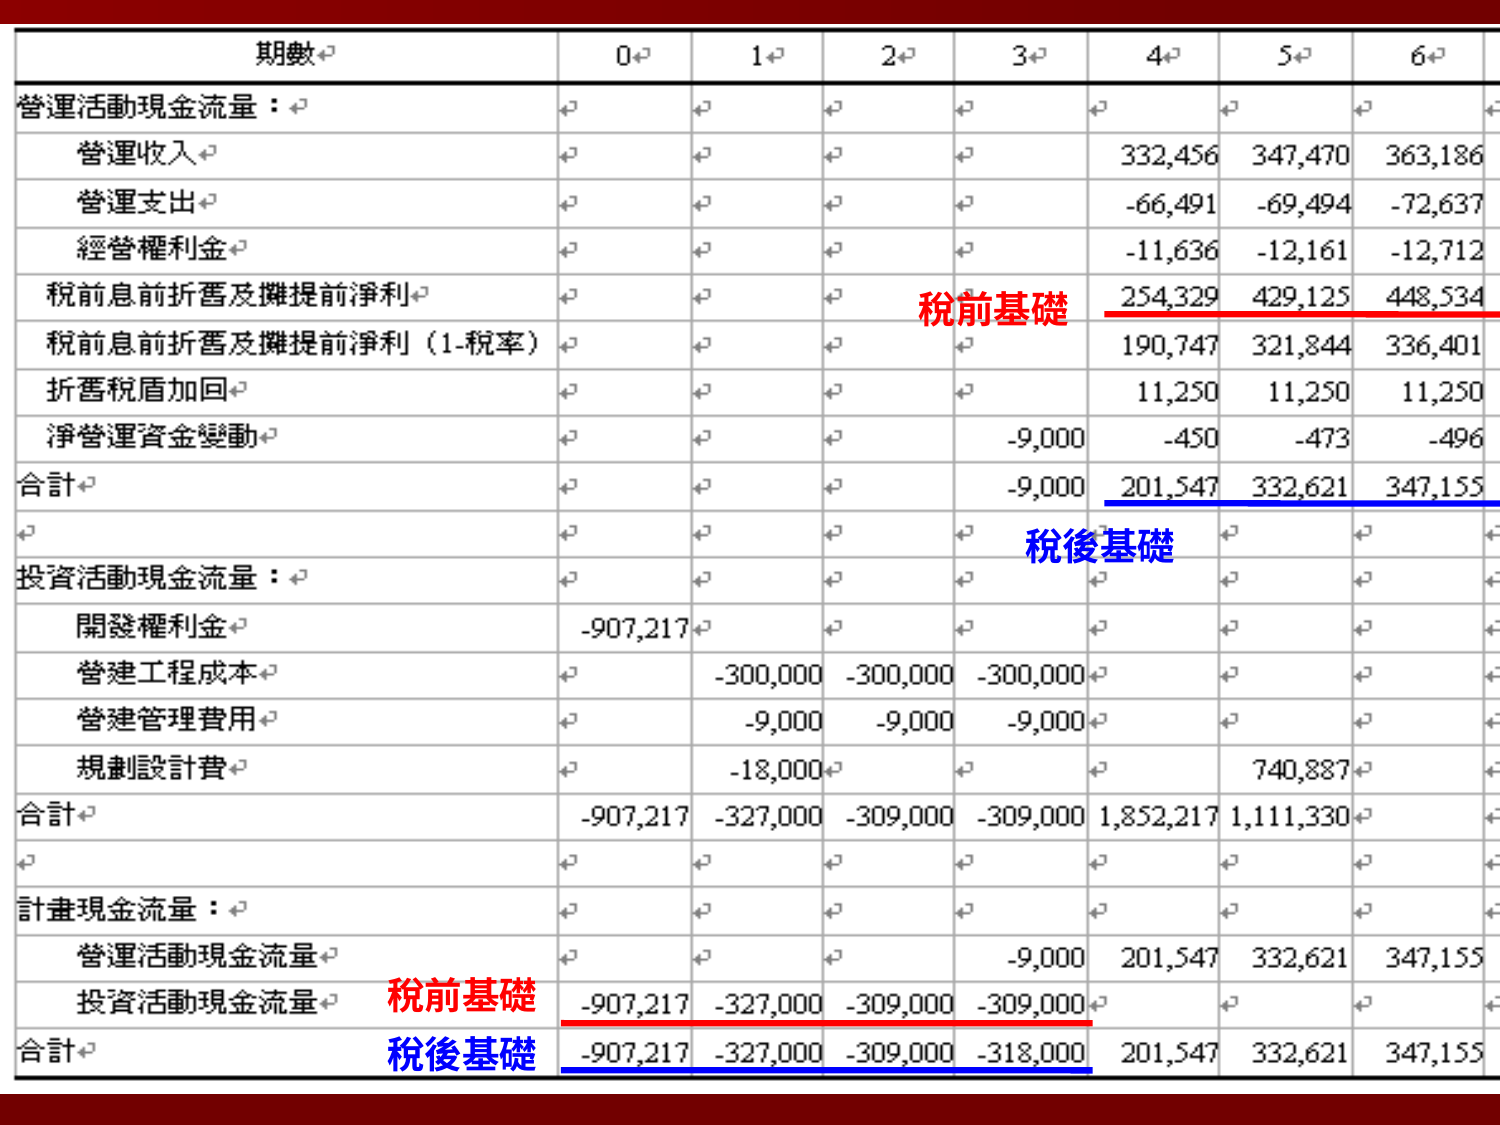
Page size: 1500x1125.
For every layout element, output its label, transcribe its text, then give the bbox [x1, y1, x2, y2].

picture [0, 24, 1500, 1095]
text_box 稅後基礎 [1009, 515, 1191, 576]
text_box 稅後基礎 [372, 1023, 553, 1084]
text_box 稅前基礎 [372, 964, 553, 1023]
text_box [1074, 1095, 1426, 1101]
text_box 稅前基礎 [903, 278, 1084, 340]
